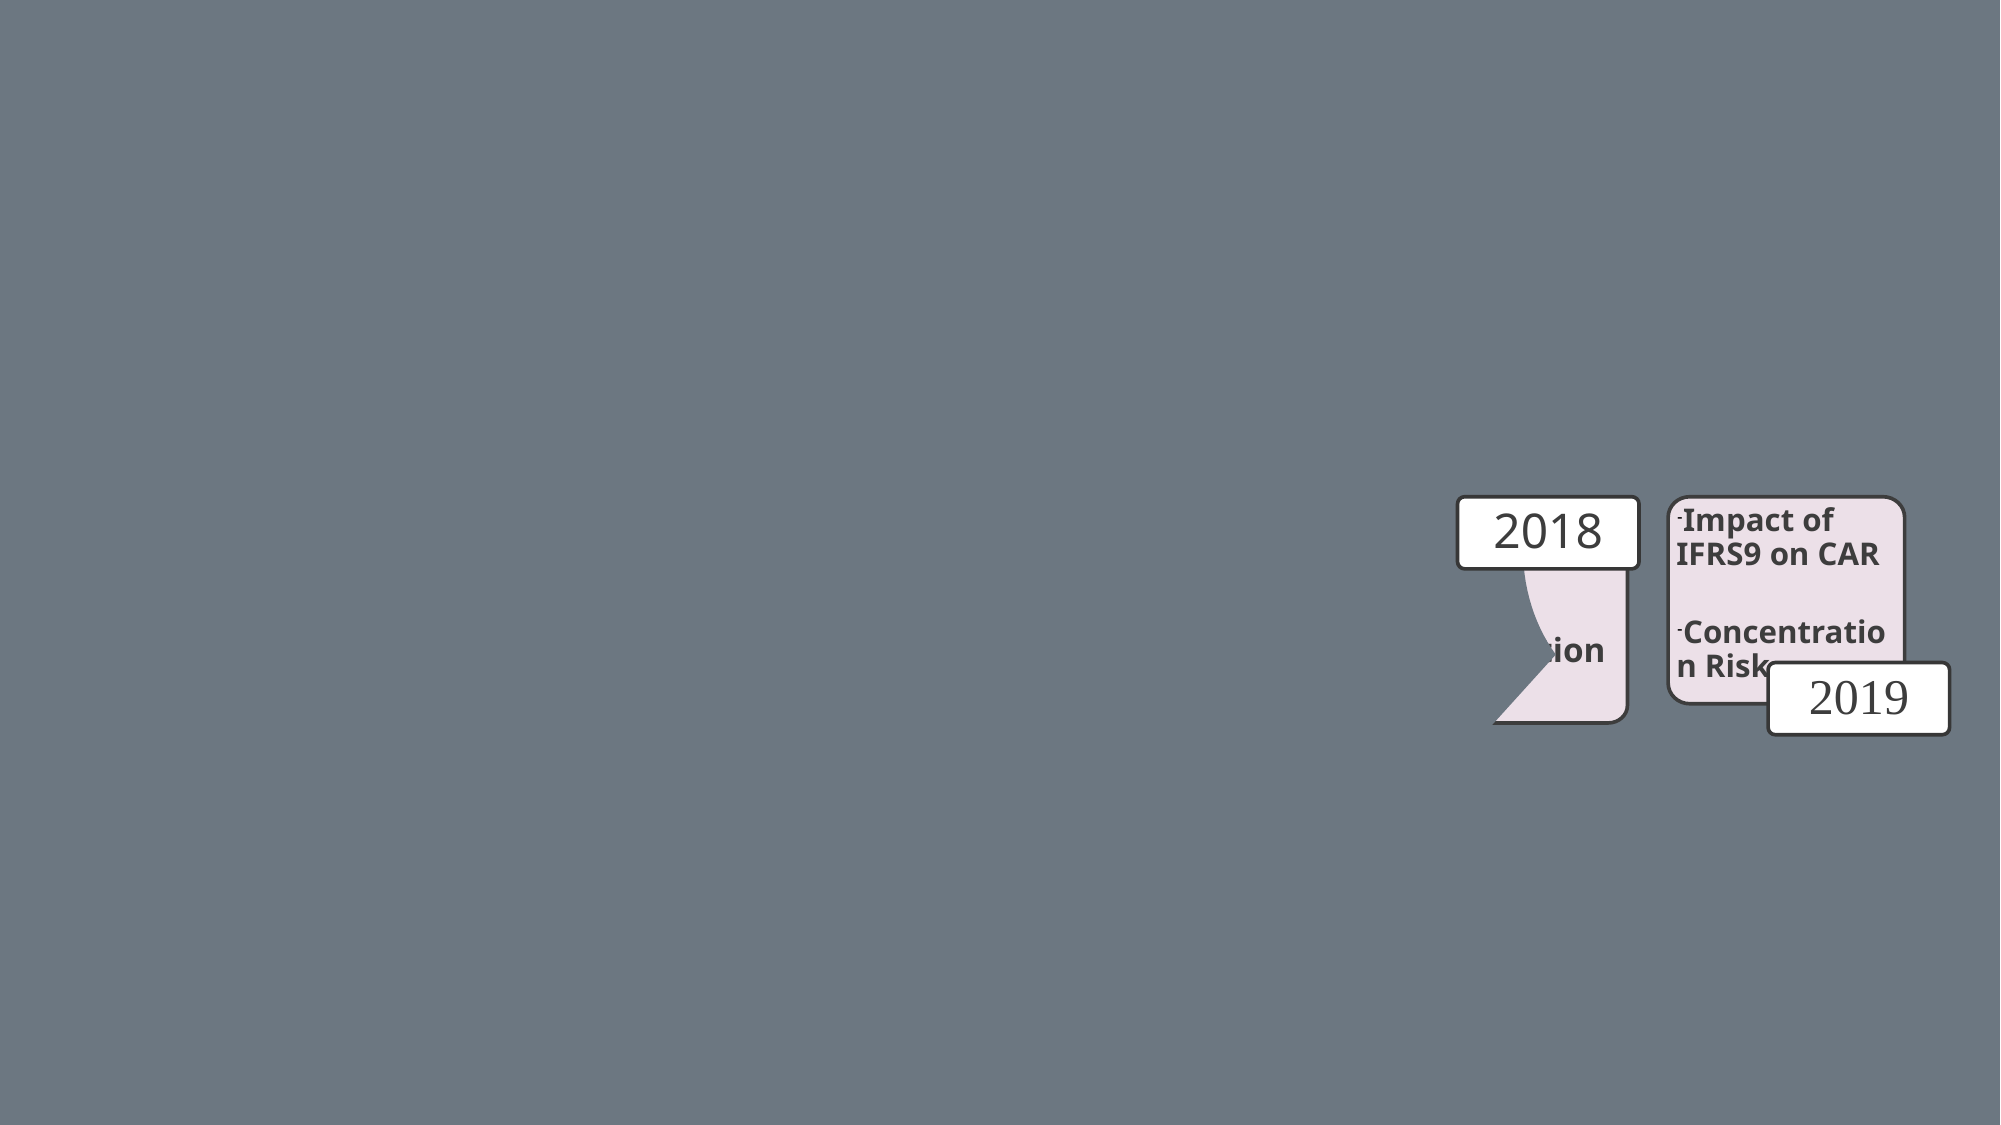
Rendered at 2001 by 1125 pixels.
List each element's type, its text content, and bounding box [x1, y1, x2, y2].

text_box 2019 [1768, 662, 1950, 735]
text_box [0, 0, 2000, 1125]
text_box Impact of IFRS9 on CAR Concentration Risk [1668, 496, 1905, 704]
text_box IRRBB regulations [1495, 569, 1628, 723]
text_box 2018 [1457, 496, 1640, 569]
